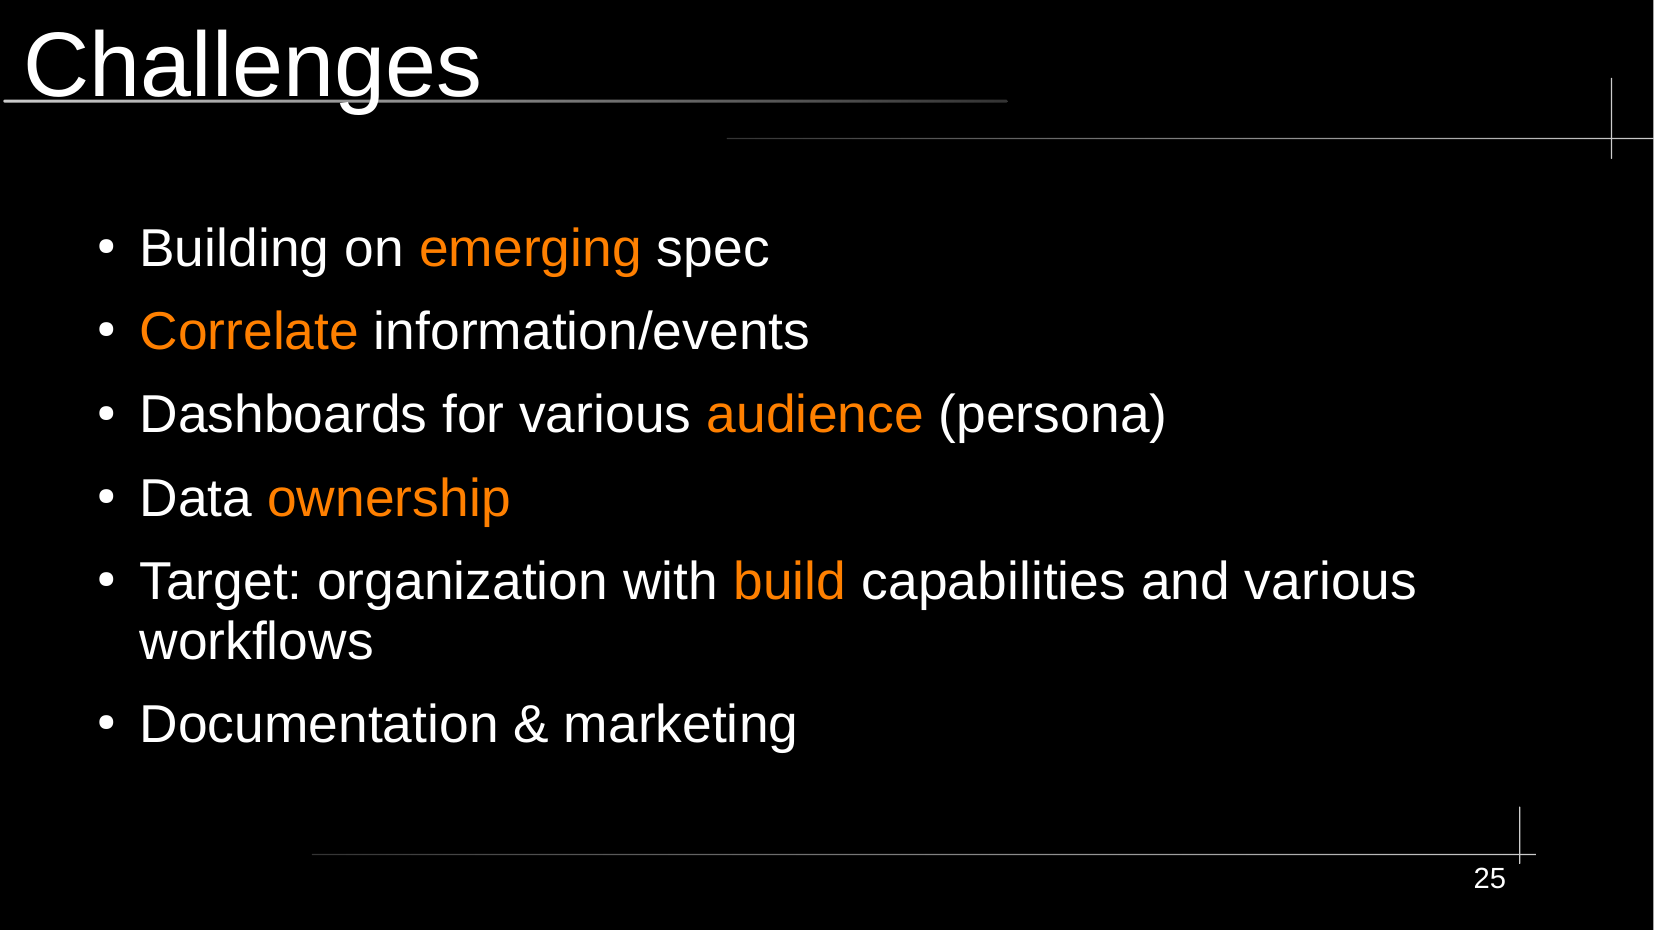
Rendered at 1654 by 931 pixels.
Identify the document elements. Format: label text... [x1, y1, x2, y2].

list Building on emerging spec Correlate information/events Dashboards for various audience (persona) Data ownership Target: organization with build capabilities and various workflows Documentation & marketing [82, 217, 1571, 758]
title Challenges [23, 11, 1589, 119]
